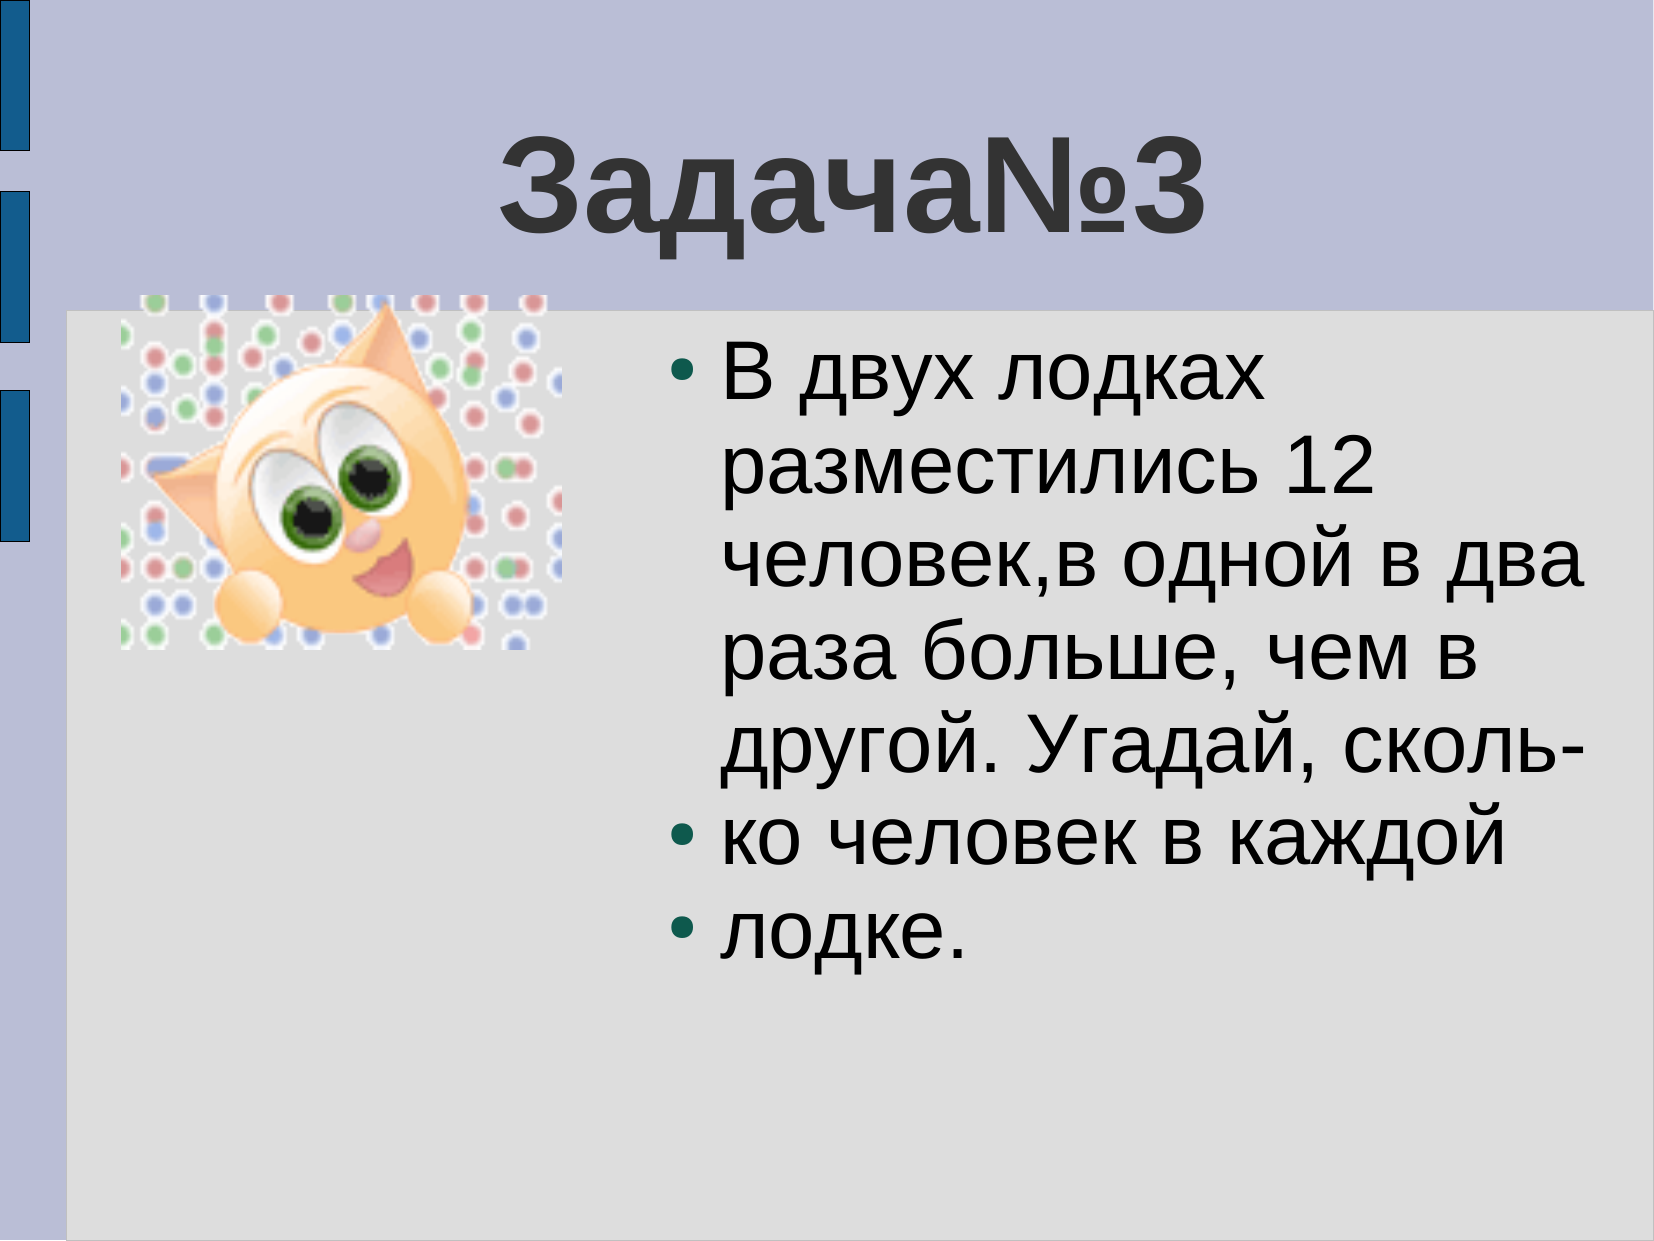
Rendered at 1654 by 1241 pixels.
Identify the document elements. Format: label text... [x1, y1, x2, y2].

picture [121, 295, 562, 650]
list В двух лодках разместились 12 человек,в одной в два раза больше, чем в другой. Угадай, сколь- ко человек в каждой лодке. [649, 324, 1595, 1107]
title Задача№3 [147, 88, 1560, 281]
